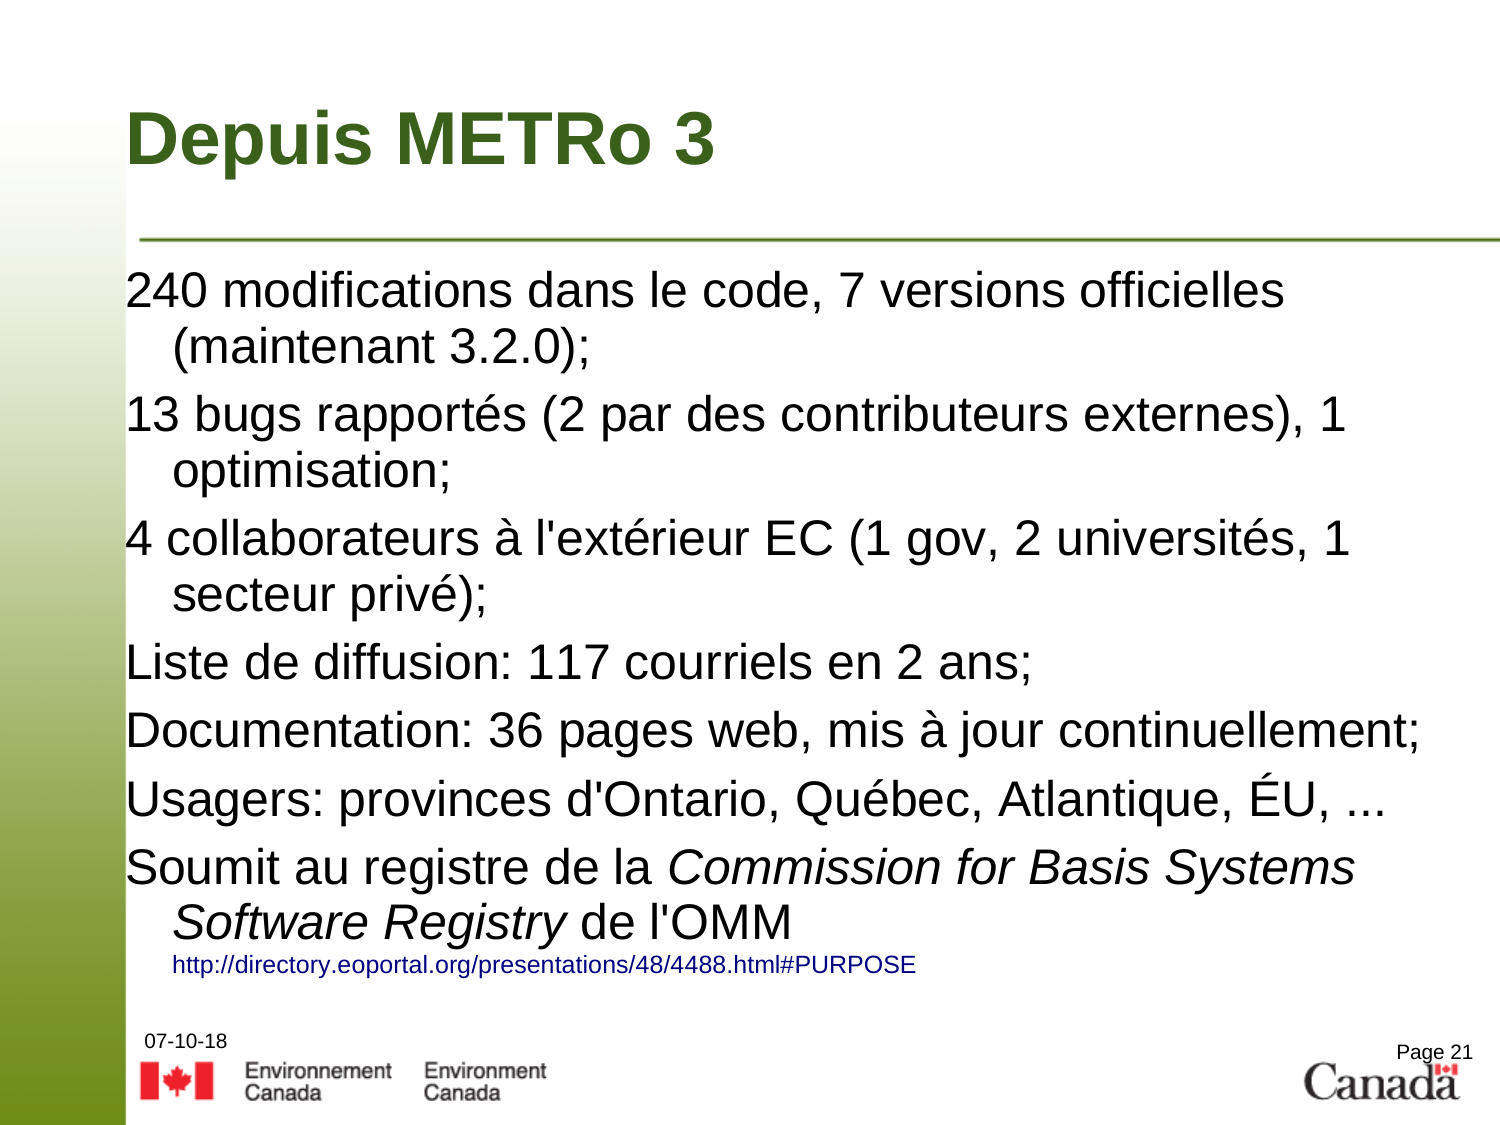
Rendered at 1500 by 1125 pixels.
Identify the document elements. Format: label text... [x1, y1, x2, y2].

list 240 modifications dans le code, 7 versions officielles (maintenant 3.2.0); 13 bugs rapportés (2 par des contributeurs externes), 1 optimisation; 4 collaborateurs à l'extérieur EC (1 gov, 2 universités, 1 secteur privé); Liste de diffusion: 117 courriels en 2 ans; Documentation: 36 pages web, mis à jour continuellement; Usagers: provinces d'Ontario, Québec, Atlantique, ÉU, ... Soumit au registre de la Commission for Basis Systems Software Registry de l'OMMhttp://directory.eoportal.org/presentations/48/4488.html#PURPOSE [125, 262, 1463, 1045]
picture [0, 0, 1500, 1125]
title Depuis METRo 3 [125, 52, 1463, 226]
